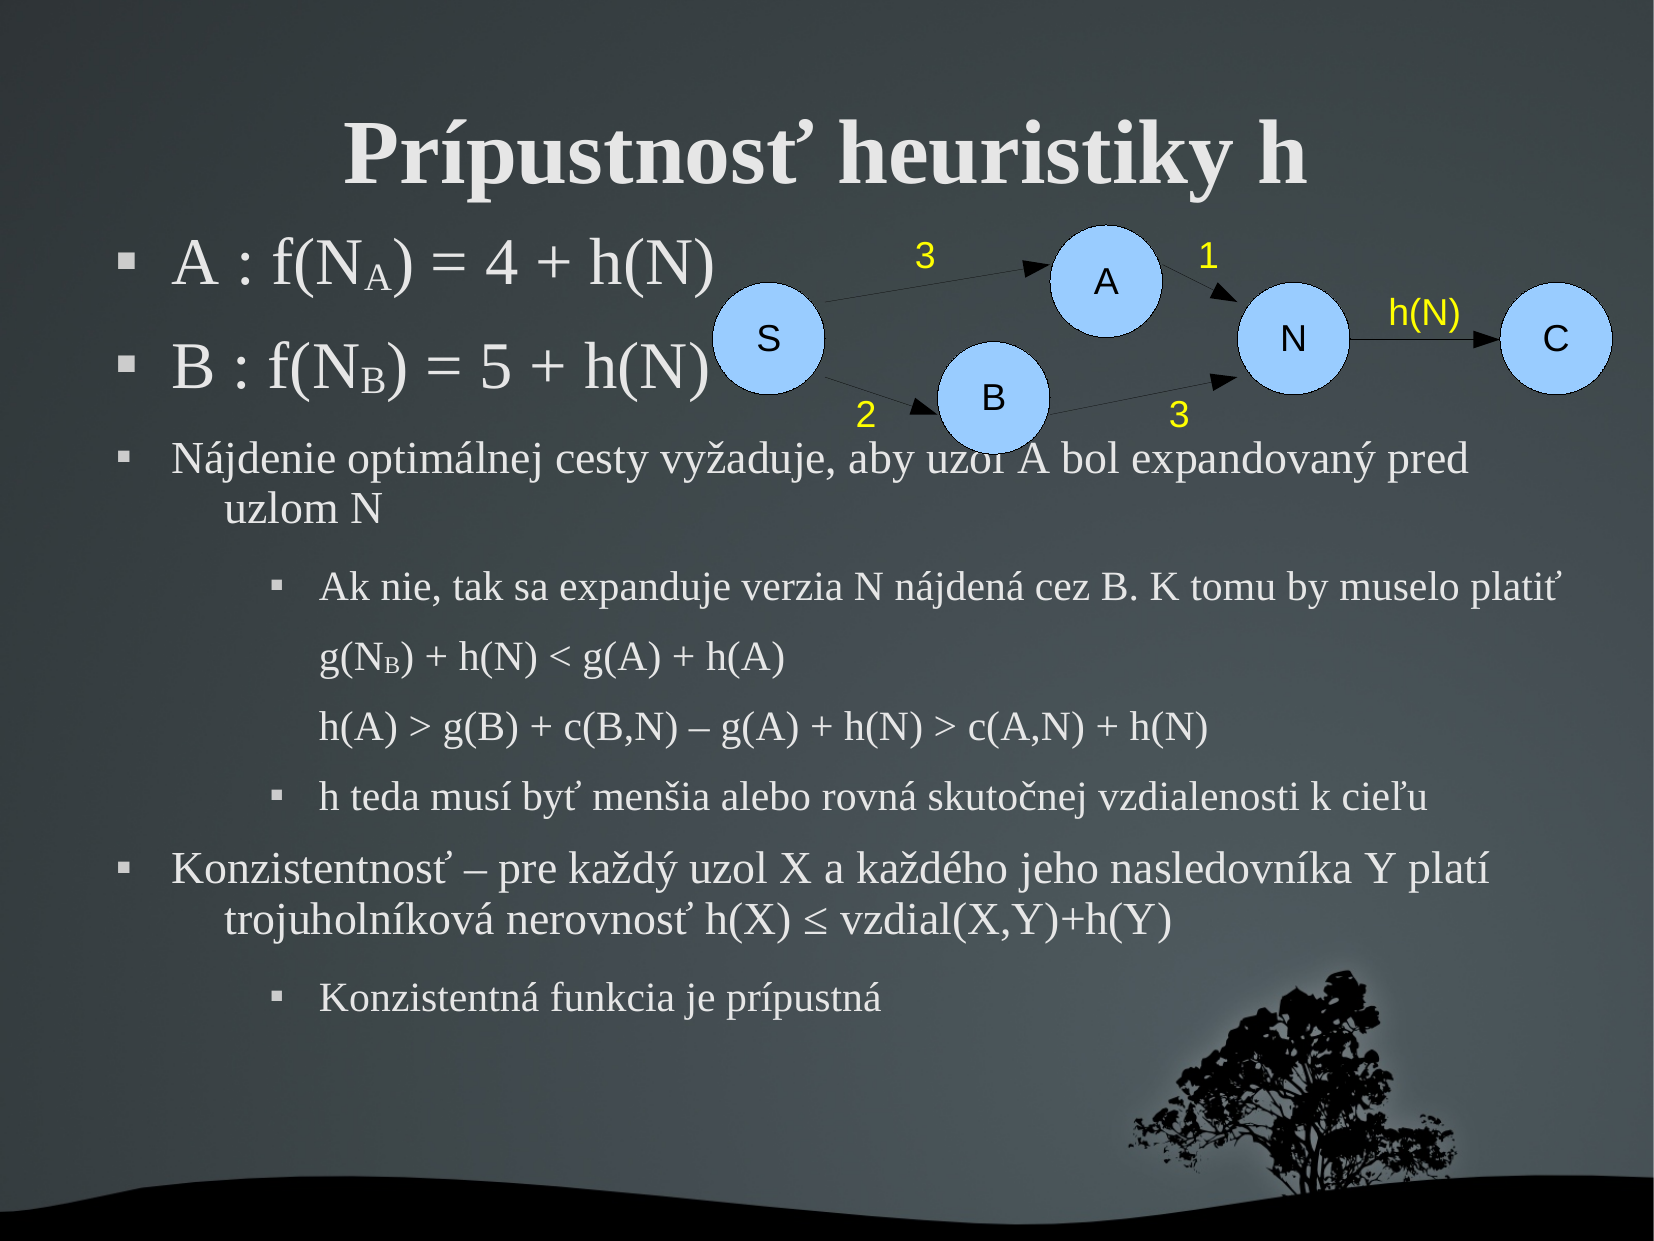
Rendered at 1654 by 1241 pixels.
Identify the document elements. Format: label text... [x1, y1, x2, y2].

text_box h(N) [1373, 284, 1493, 368]
text_box 1 [1183, 227, 1259, 284]
picture [0, 0, 1654, 1241]
text_box A [1049, 224, 1163, 338]
text_box B [937, 341, 1051, 455]
text_box 3 [900, 227, 976, 284]
text_box 3 [1153, 386, 1229, 444]
text_box S [712, 282, 826, 395]
list A : f(NA) = 4 + h(N) B : f(NB) = 5 + h(N) Nájdenie optimálnej cesty vyžaduje, aby uzol A bol expandovaný pred uzlom N Ak nie, tak sa expanduje verzia N nájdená cez B. K tomu by muselo platiť g(NB) + h(N) < g(A) + h(A) h(A) > g(B) + c(B,N) – g(A) + h(N) > c(A,N) + h(N) h teda musí byť menšia alebo rovná skutočnej vzdialenosti k cieľu Konzistentnosť – pre každý uzol X a každého jeho nasledovníka Y platí trojuholníková nerovnosť h(X) ≤ vzdial(X,Y)+h(Y) Konzistentná funkcia je prípustná [82, 225, 1571, 1127]
title Prípustnosť heuristiky h [82, 49, 1571, 225]
text_box N [1237, 282, 1351, 395]
text_box 2 [840, 386, 916, 444]
text_box C [1499, 282, 1613, 395]
